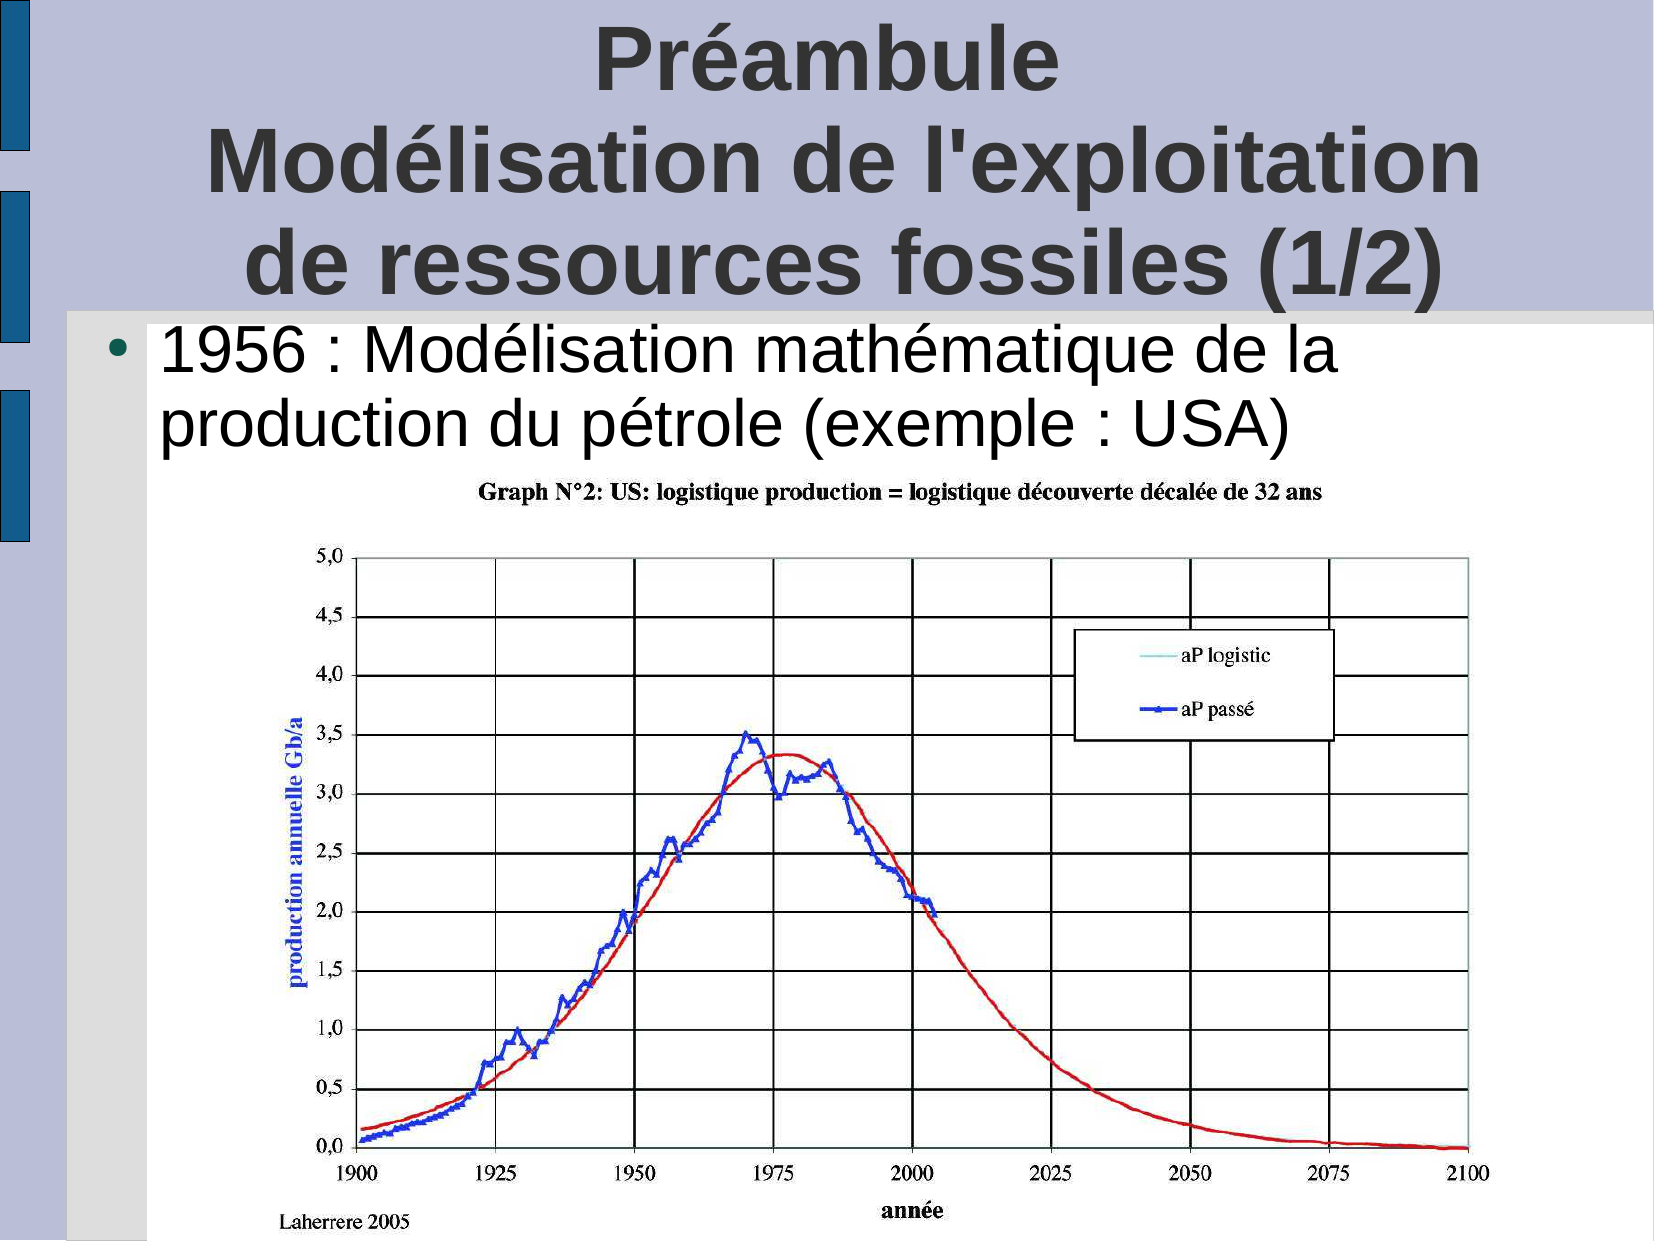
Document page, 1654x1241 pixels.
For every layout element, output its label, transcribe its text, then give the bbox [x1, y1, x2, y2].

picture [147, 324, 1654, 1241]
title Préambule Modélisation de l'exploitation de ressources fossiles (1/2) [121, 6, 1534, 311]
list 1956 : Modélisation mathématique de la production du pétrole (exemple : USA) [88, 311, 1625, 1211]
